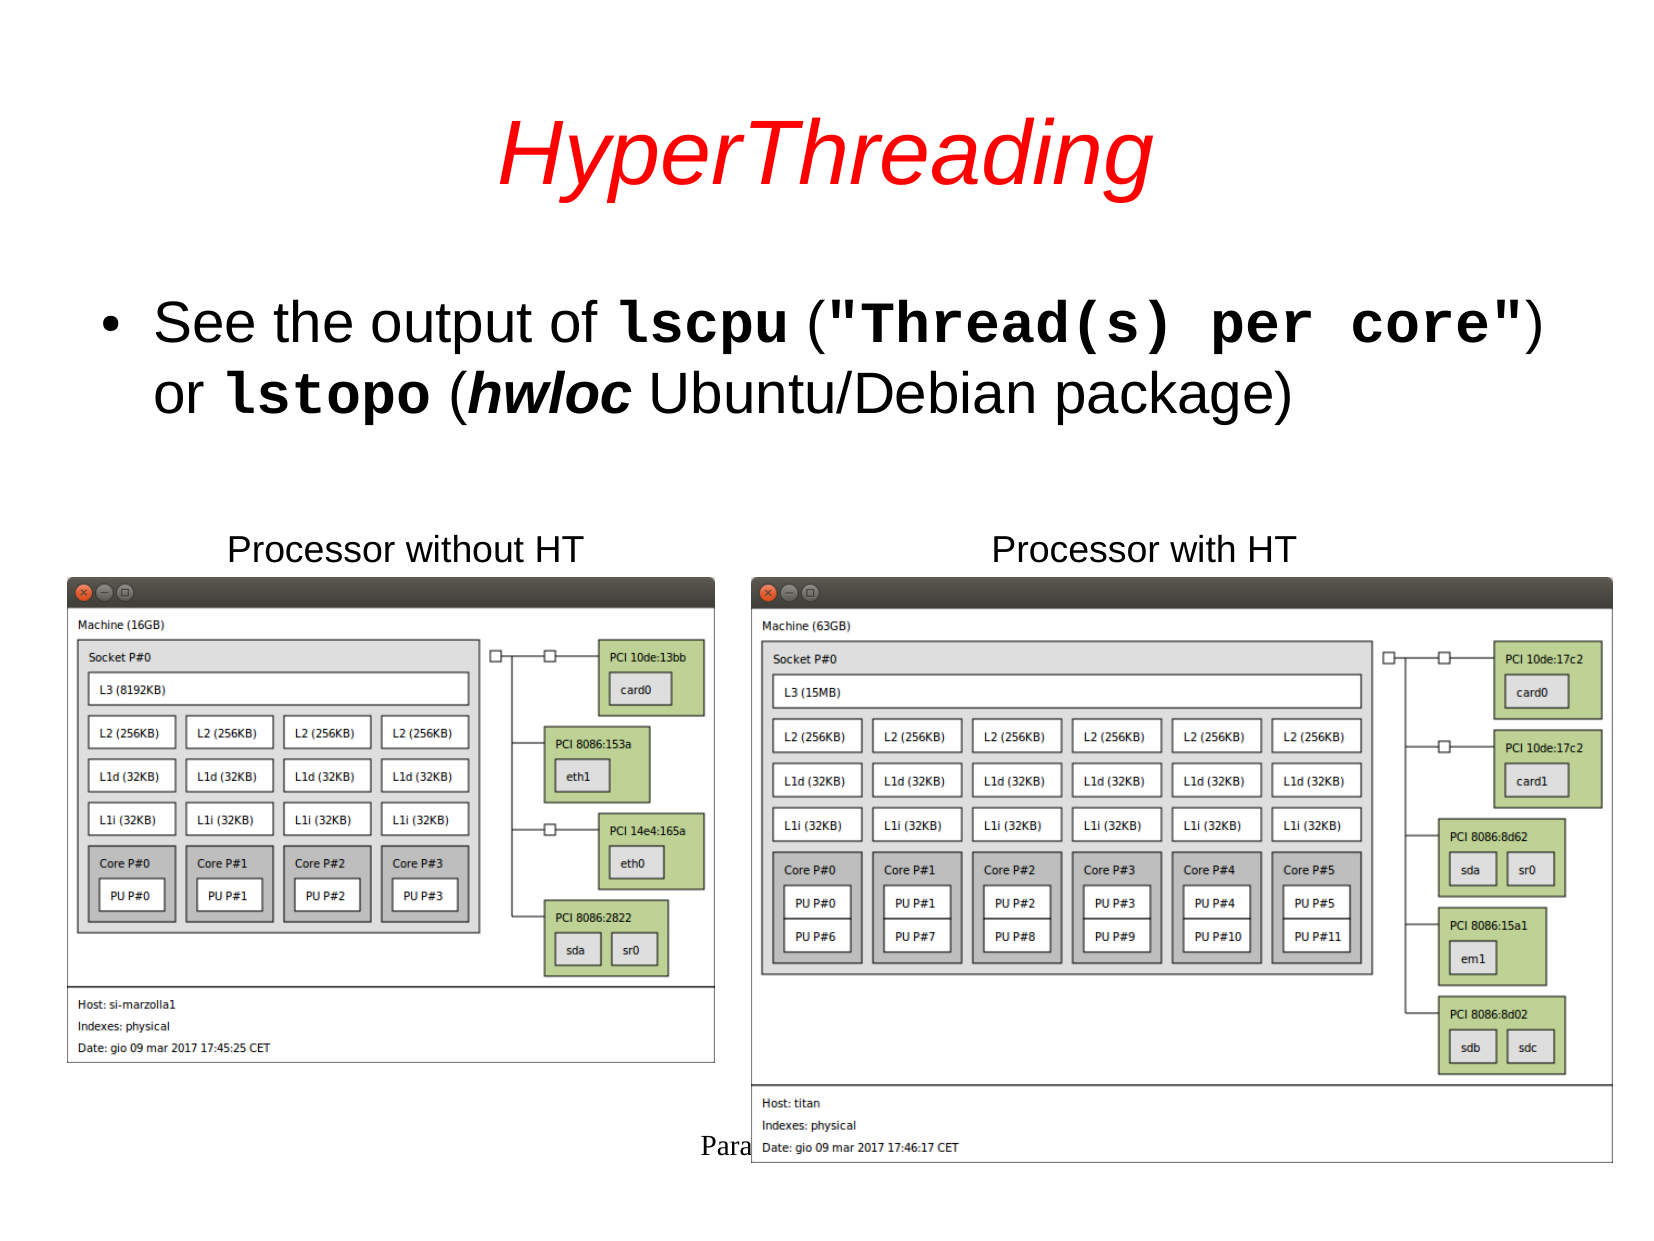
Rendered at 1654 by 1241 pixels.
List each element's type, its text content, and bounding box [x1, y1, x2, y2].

list See the output of lscpu ("Thread(s) per core") or lstopo (hwloc Ubuntu/Debian package) [82, 290, 1571, 1109]
text_box Processor with HT [976, 520, 1313, 578]
picture [751, 577, 1613, 1163]
title HyperThreading [82, 49, 1571, 257]
picture [67, 577, 715, 1063]
text_box Processor without HT [212, 520, 600, 578]
